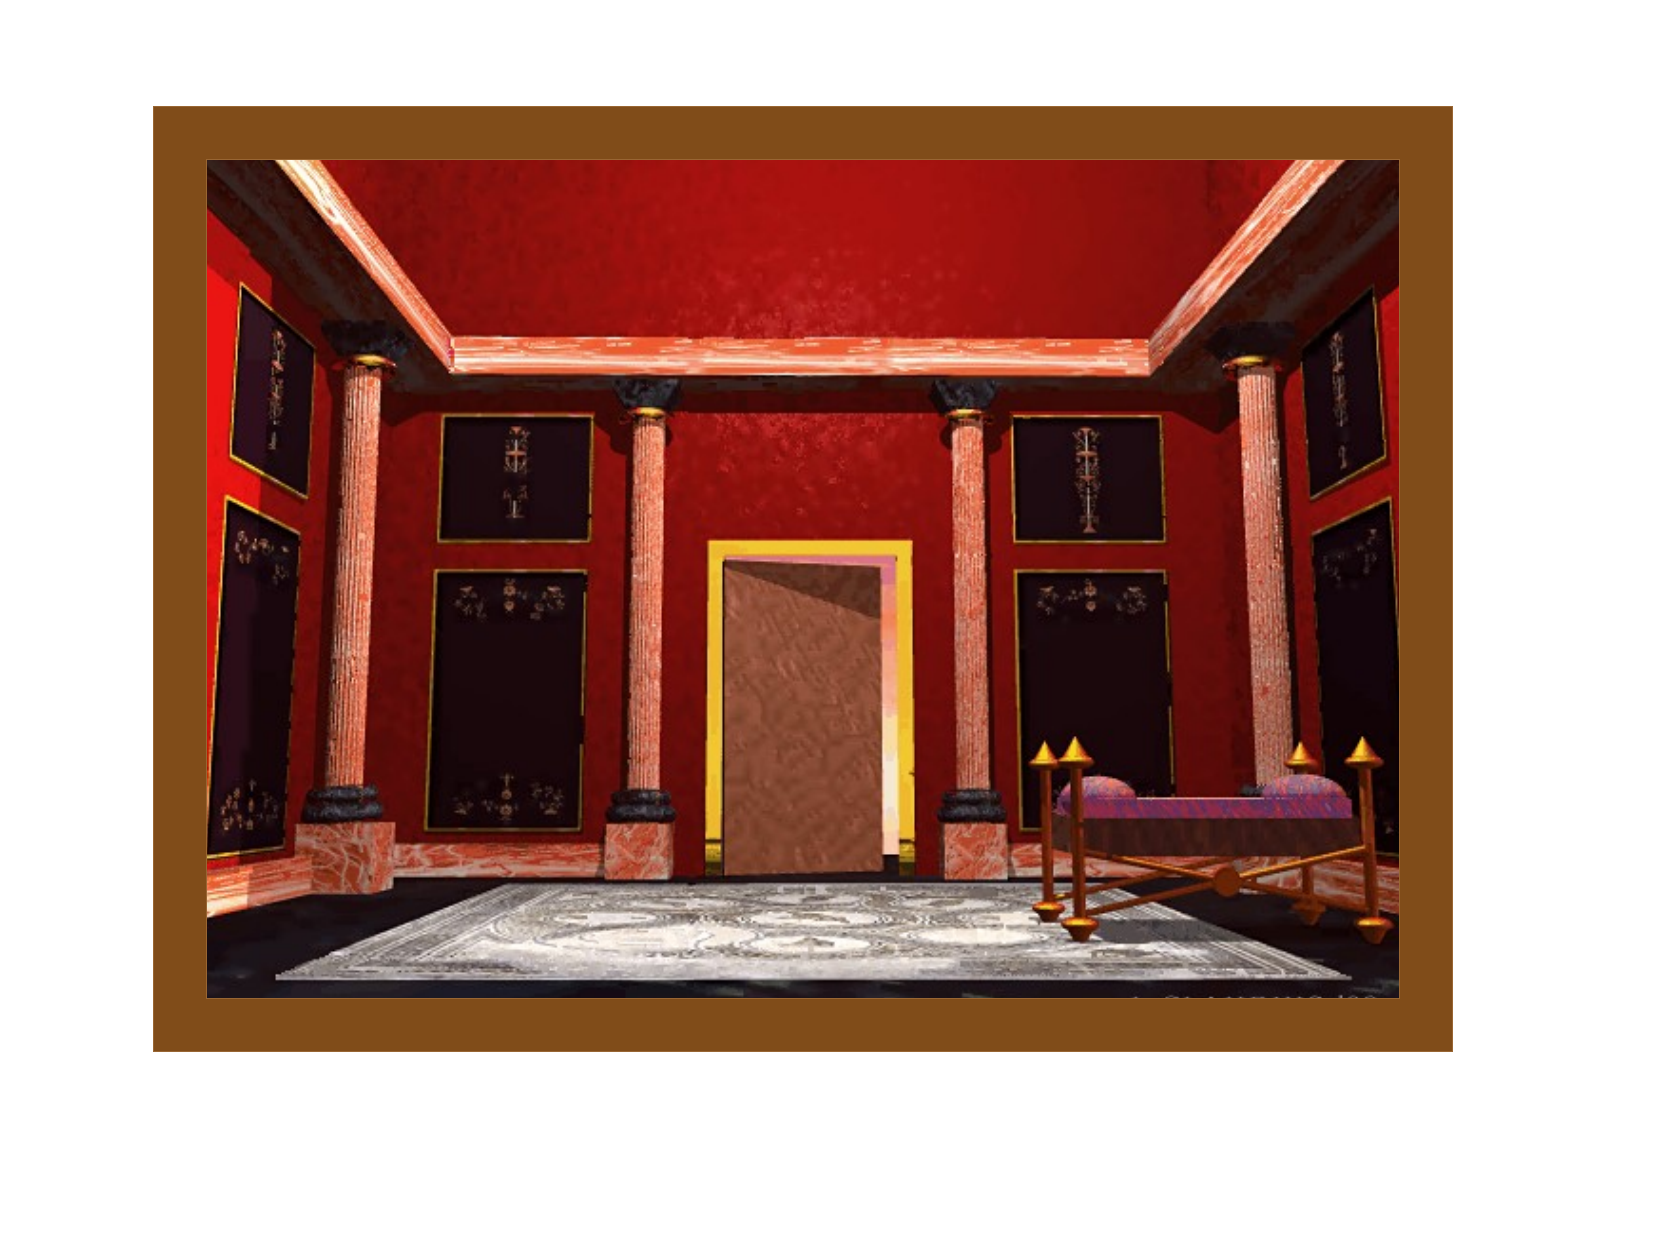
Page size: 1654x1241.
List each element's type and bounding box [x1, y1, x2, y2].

picture [207, 160, 1399, 998]
text_box [153, 106, 1453, 1052]
